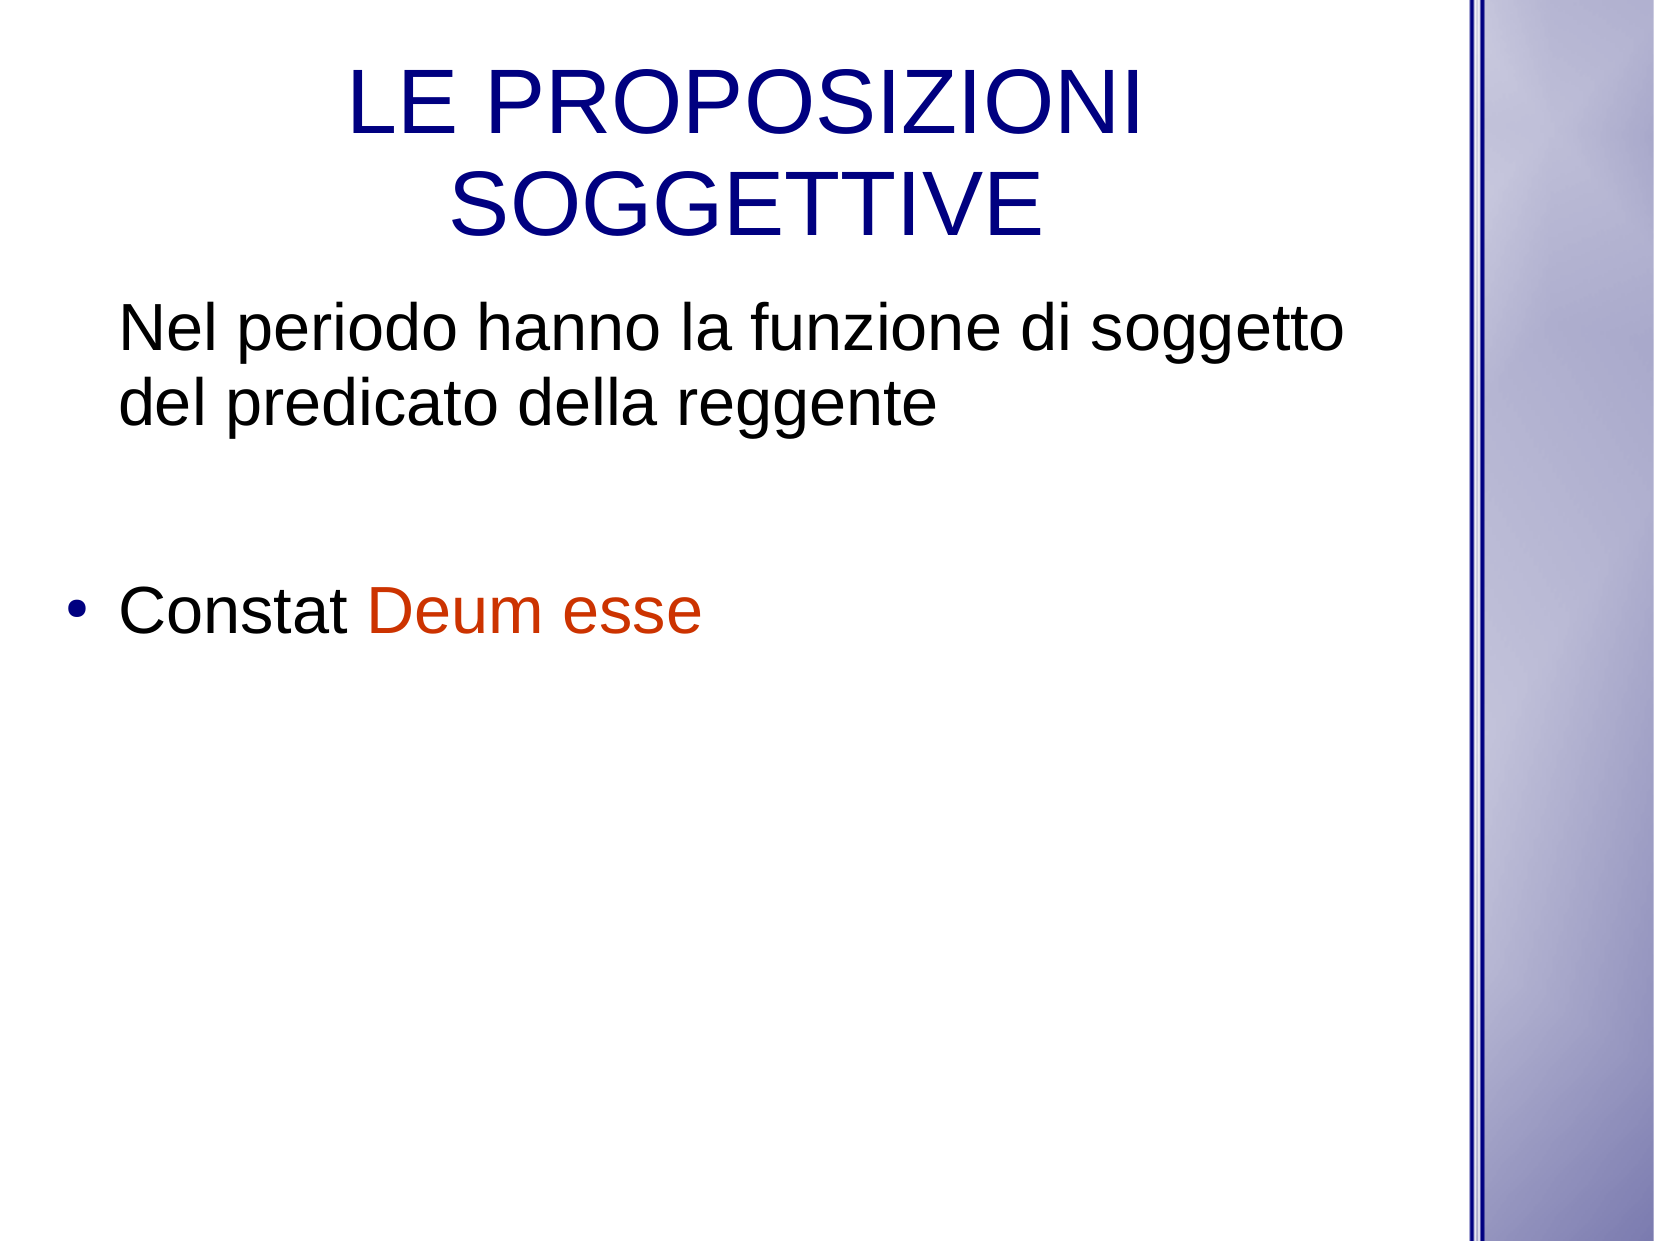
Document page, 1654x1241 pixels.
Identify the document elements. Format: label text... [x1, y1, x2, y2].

list Nel periodo hanno la funzione di soggetto del predicato della reggente Constat Deum esse [47, 290, 1447, 1109]
title LE PROPOSIZIONI SOGGETTIVE [47, 49, 1447, 257]
picture [0, 0, 1654, 1241]
